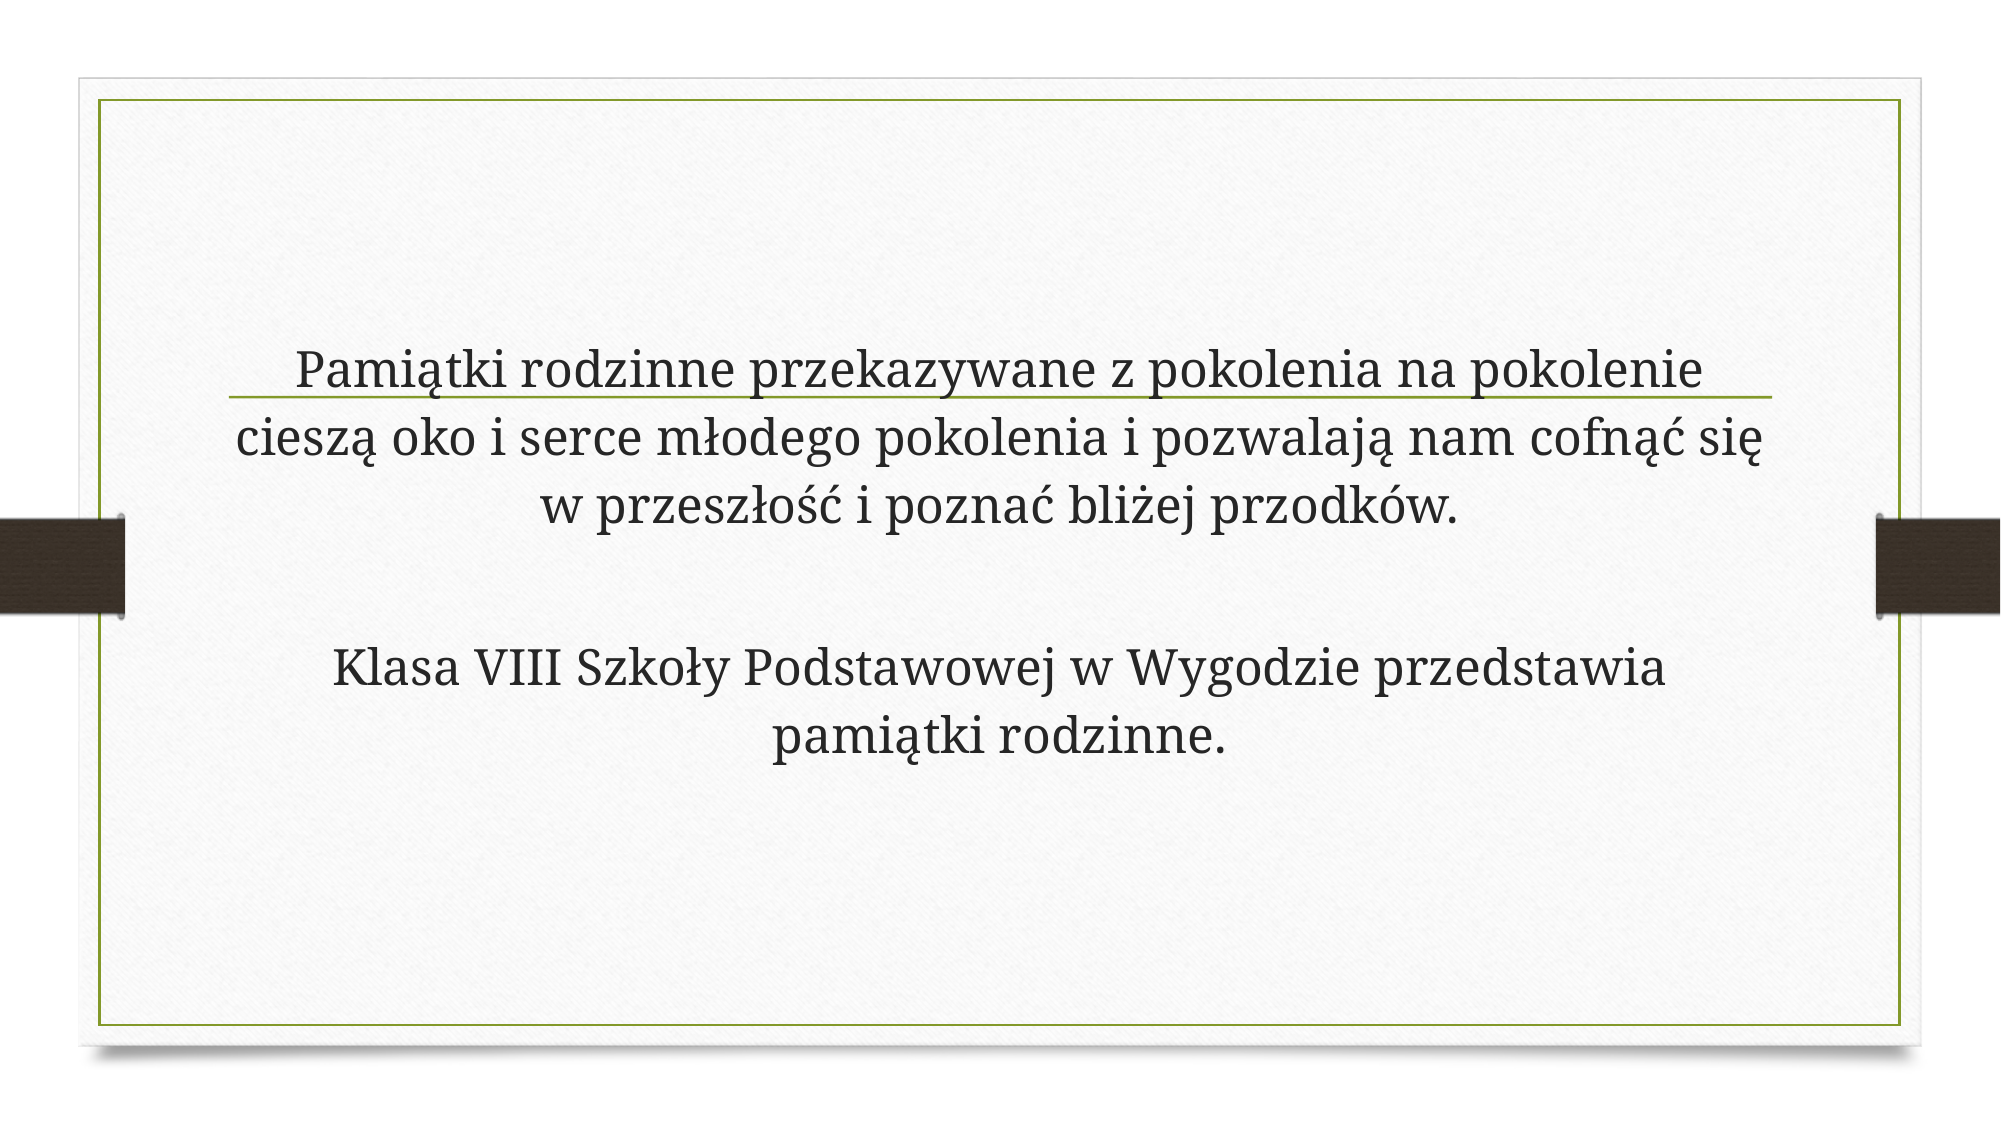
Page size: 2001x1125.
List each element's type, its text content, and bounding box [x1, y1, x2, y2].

list Pamiątki rodzinne przekazywane z pokolenia na pokolenie cieszą oko i serce młodego pokolenia i pozwalają nam cofnąć się w przeszłość i poznać bliżej przodków. Klasa VIII Szkoły Podstawowej w Wygodzie przedstawia pamiątki rodzinne. [212, 326, 1788, 1125]
